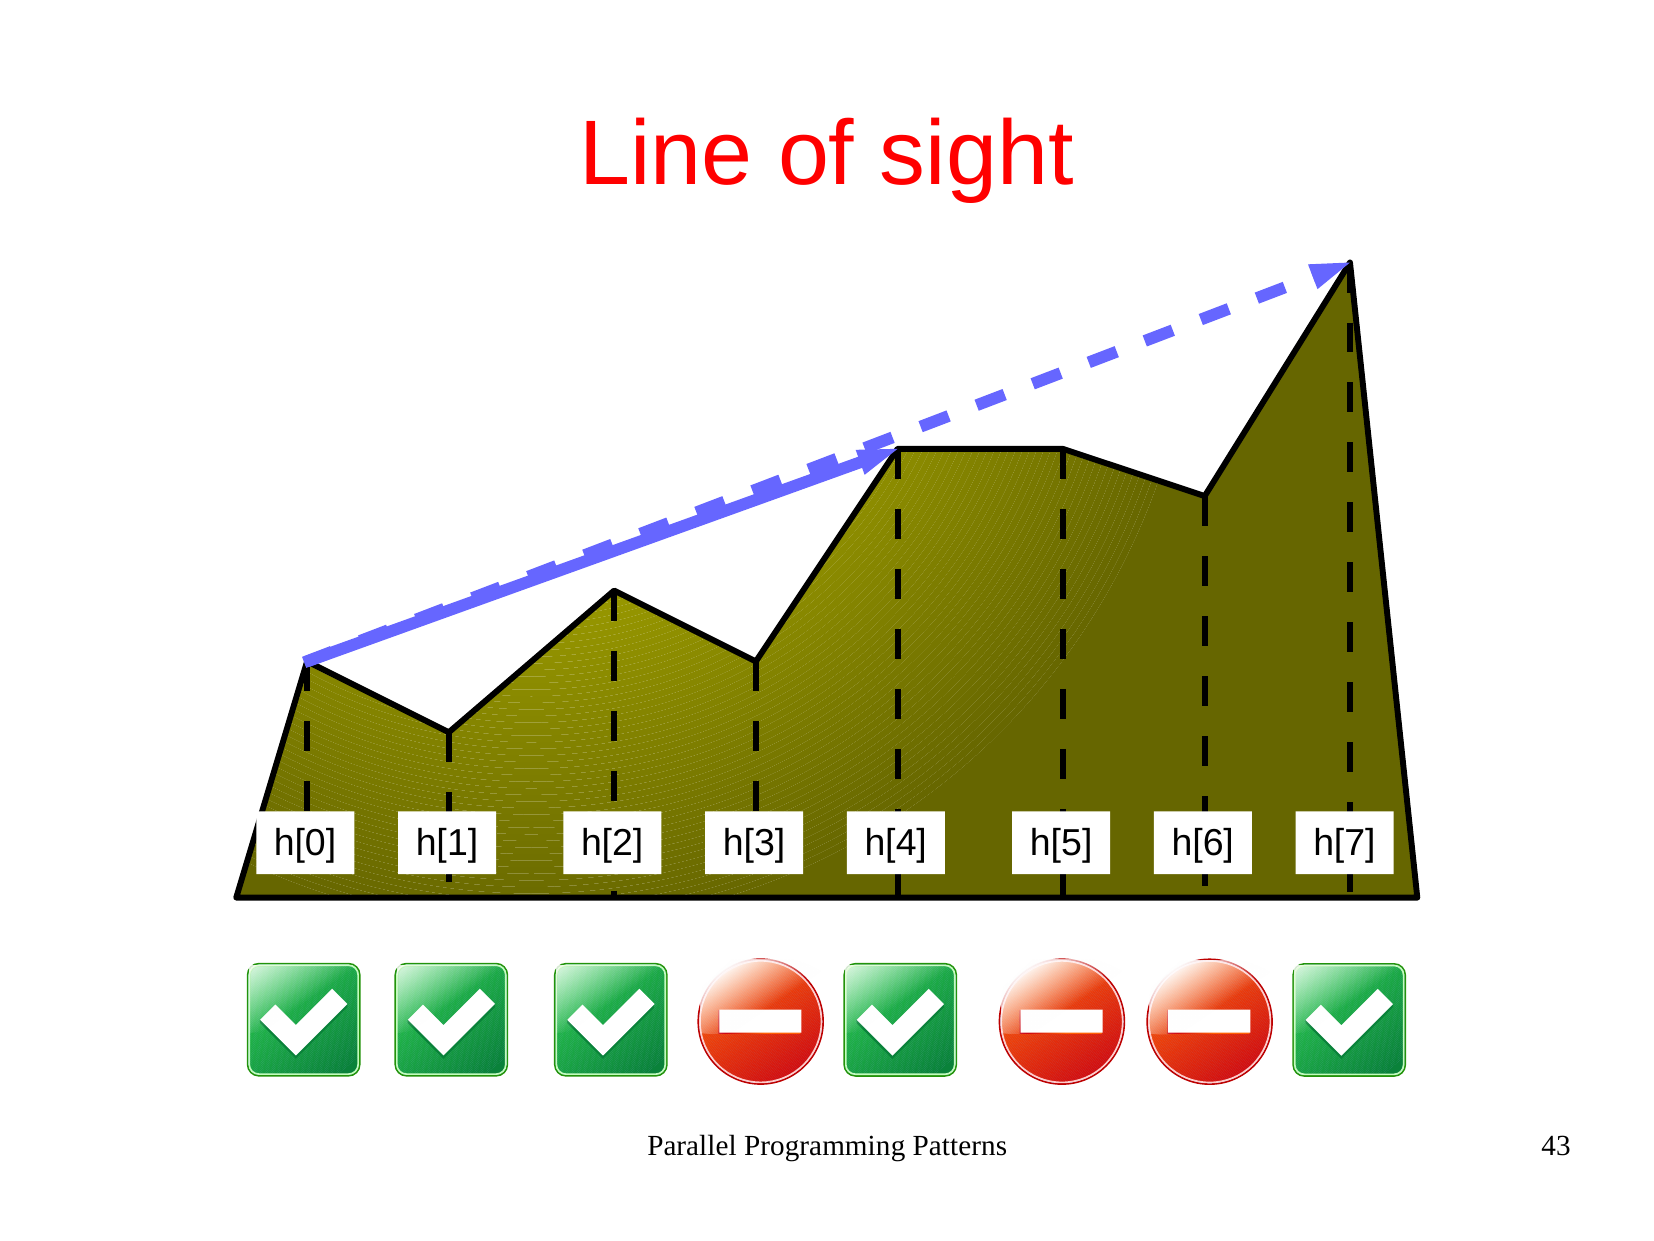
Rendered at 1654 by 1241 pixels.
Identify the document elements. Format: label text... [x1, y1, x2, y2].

text_box h[1] [398, 811, 497, 875]
title Line of sight [82, 49, 1571, 257]
text_box h[2] [563, 811, 662, 875]
text_box h[0] [256, 811, 355, 875]
text_box h[3] [705, 811, 804, 875]
text_box h[6] [1153, 811, 1252, 875]
text_box [236, 267, 1418, 898]
text_box h[5] [1012, 811, 1111, 875]
picture [212, 931, 1437, 1111]
text_box h[7] [1295, 811, 1394, 875]
text_box h[4] [846, 811, 945, 875]
